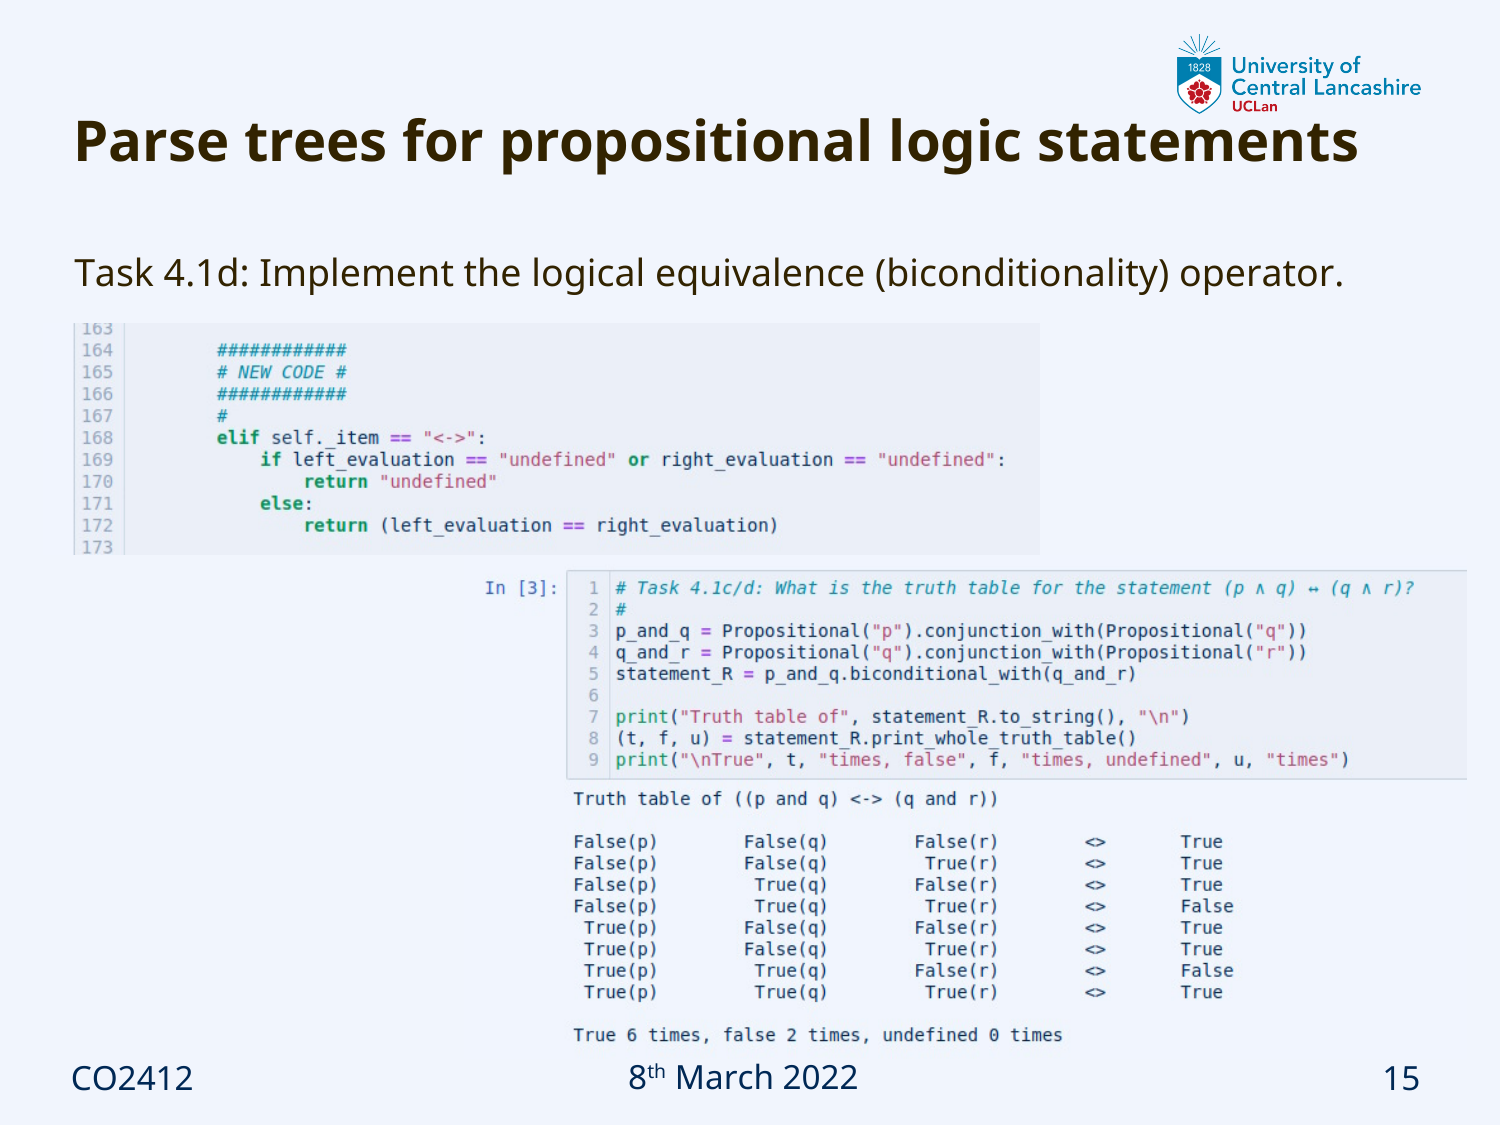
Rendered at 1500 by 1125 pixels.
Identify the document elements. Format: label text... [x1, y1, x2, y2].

picture [1177, 34, 1421, 93]
picture [43, 323, 1467, 1059]
title Parse trees for propositional logic statements [58, 93, 1475, 186]
text_box Task 4.1d: Implement the logical equivalence (biconditionality) operator. [59, 234, 1435, 340]
